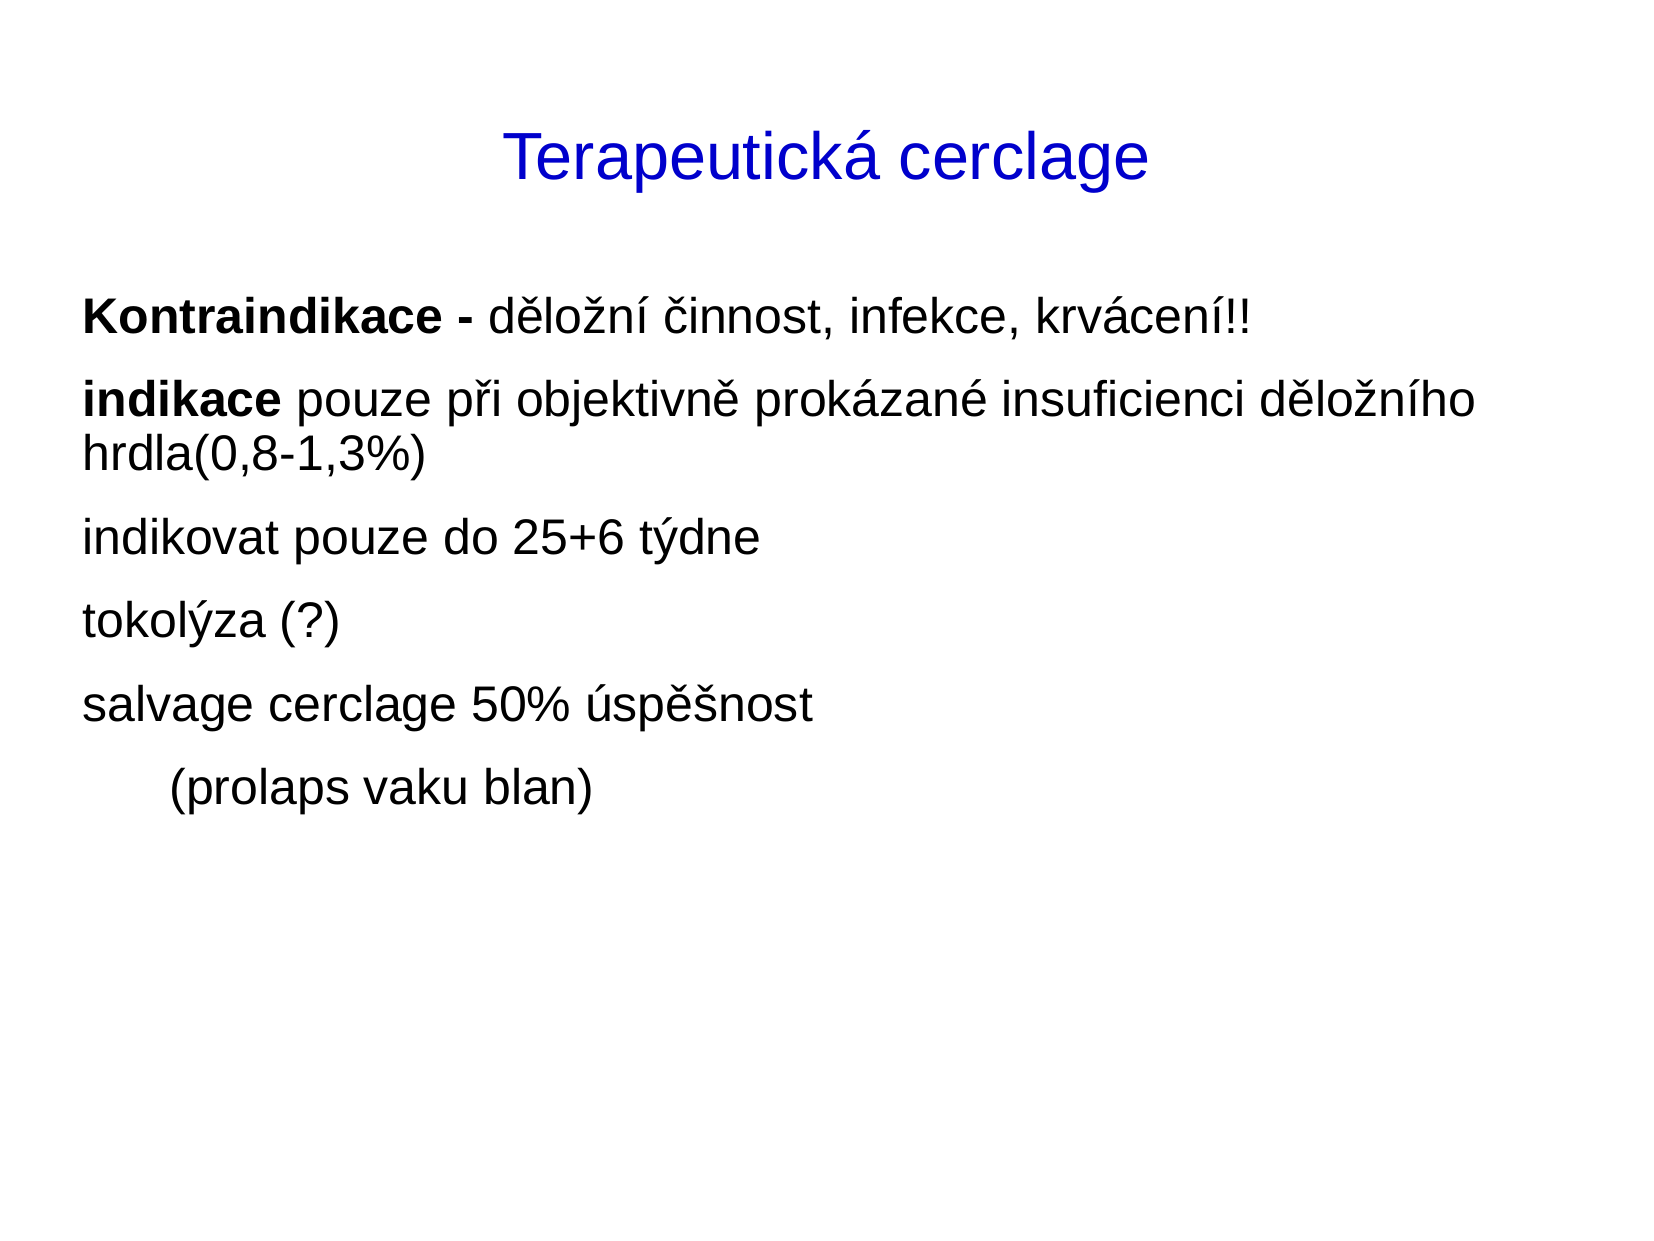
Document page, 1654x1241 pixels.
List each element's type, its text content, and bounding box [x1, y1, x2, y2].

list Kontraindikace - děložní činnost, infekce, krvácení!! indikace pouze při objektivně prokázané insuficienci děložního hrdla(0,8-1,3%) indikovat pouze do 25+6 týdne tokolýza (?) salvage cerclage 50% úspěšnost (prolaps vaku blan) [82, 290, 1571, 1109]
title Terapeutická cerclage [82, 49, 1571, 257]
